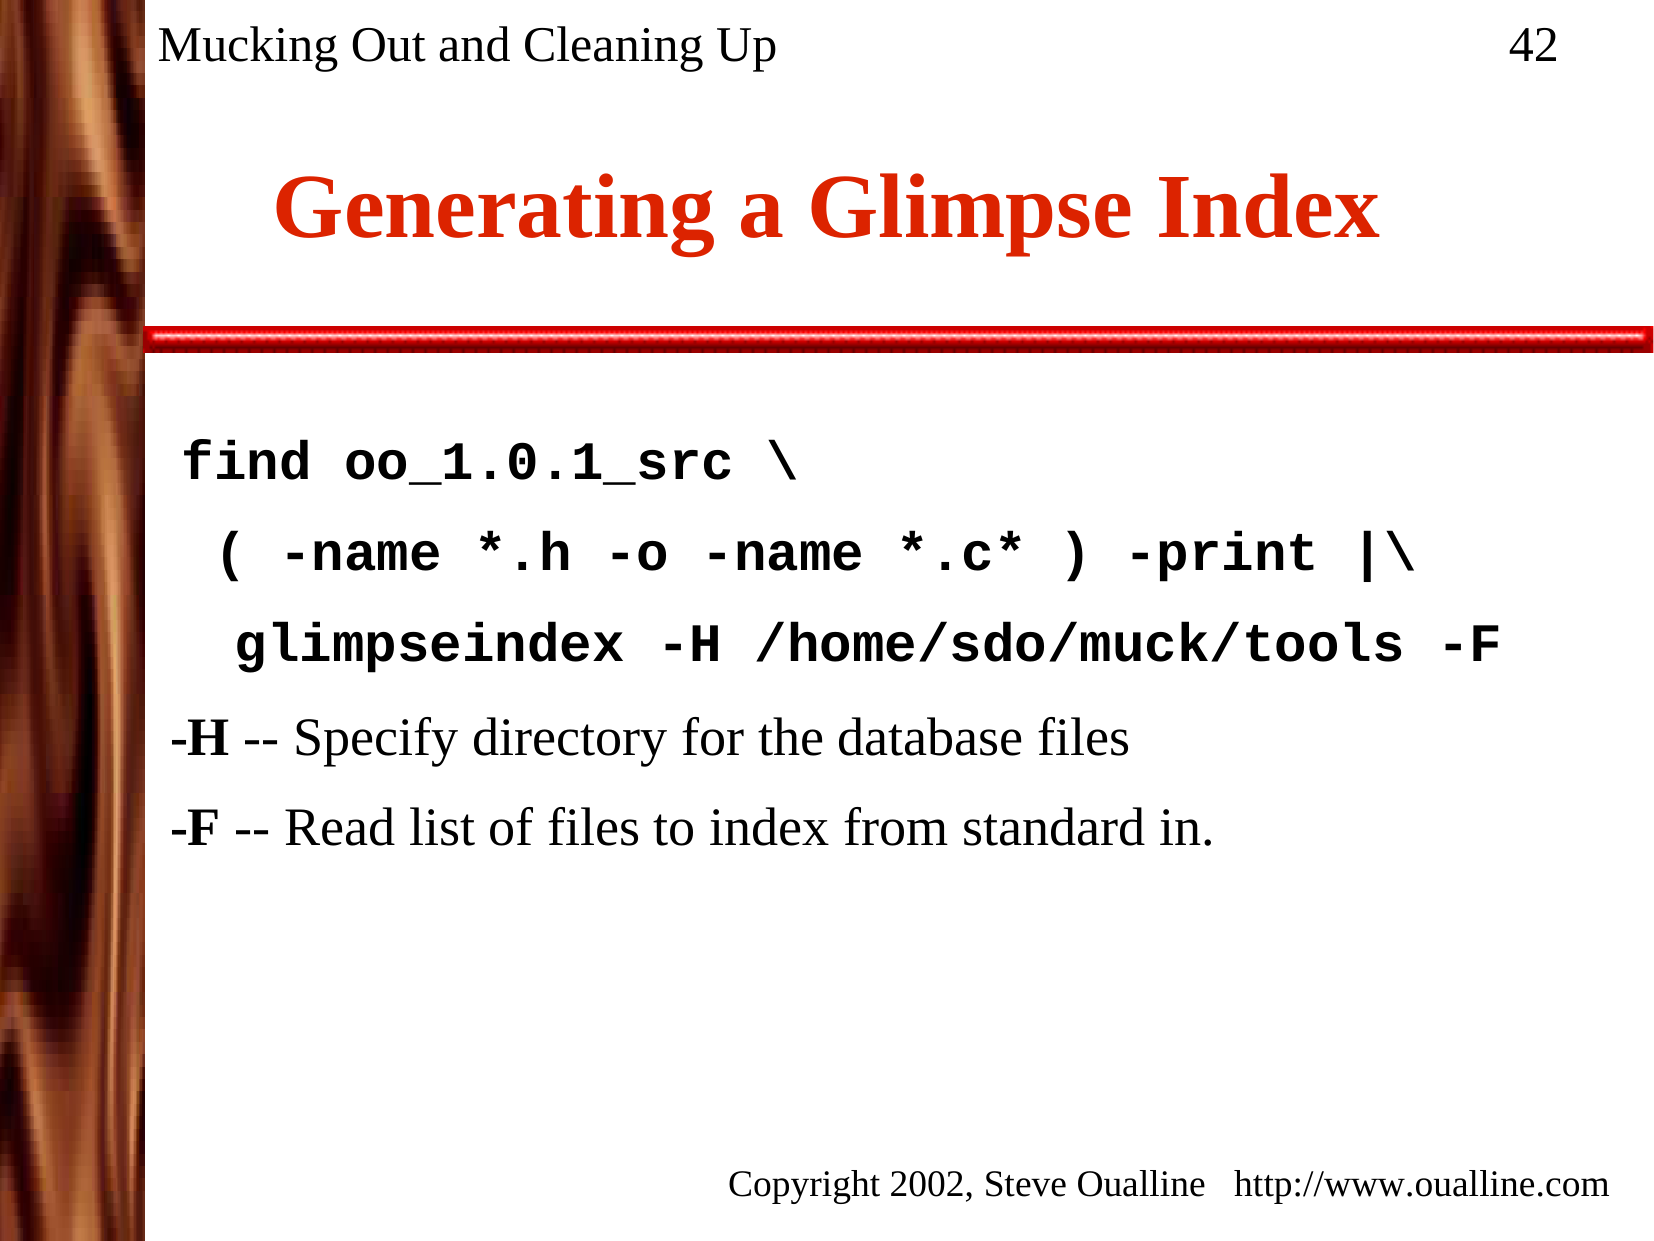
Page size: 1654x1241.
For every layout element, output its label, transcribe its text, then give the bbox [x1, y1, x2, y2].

title Generating a Glimpse Index [121, 102, 1534, 310]
picture [0, 0, 1654, 1241]
list find oo_1.0.1_src \ ( -name *.h -o -name *.c* ) -print |\ glimpseindex -H /home/sdo/muck/tools -F -H -- Specify directory for the database files -F -- Read list of files to index from standard in. [170, 344, 1534, 1107]
